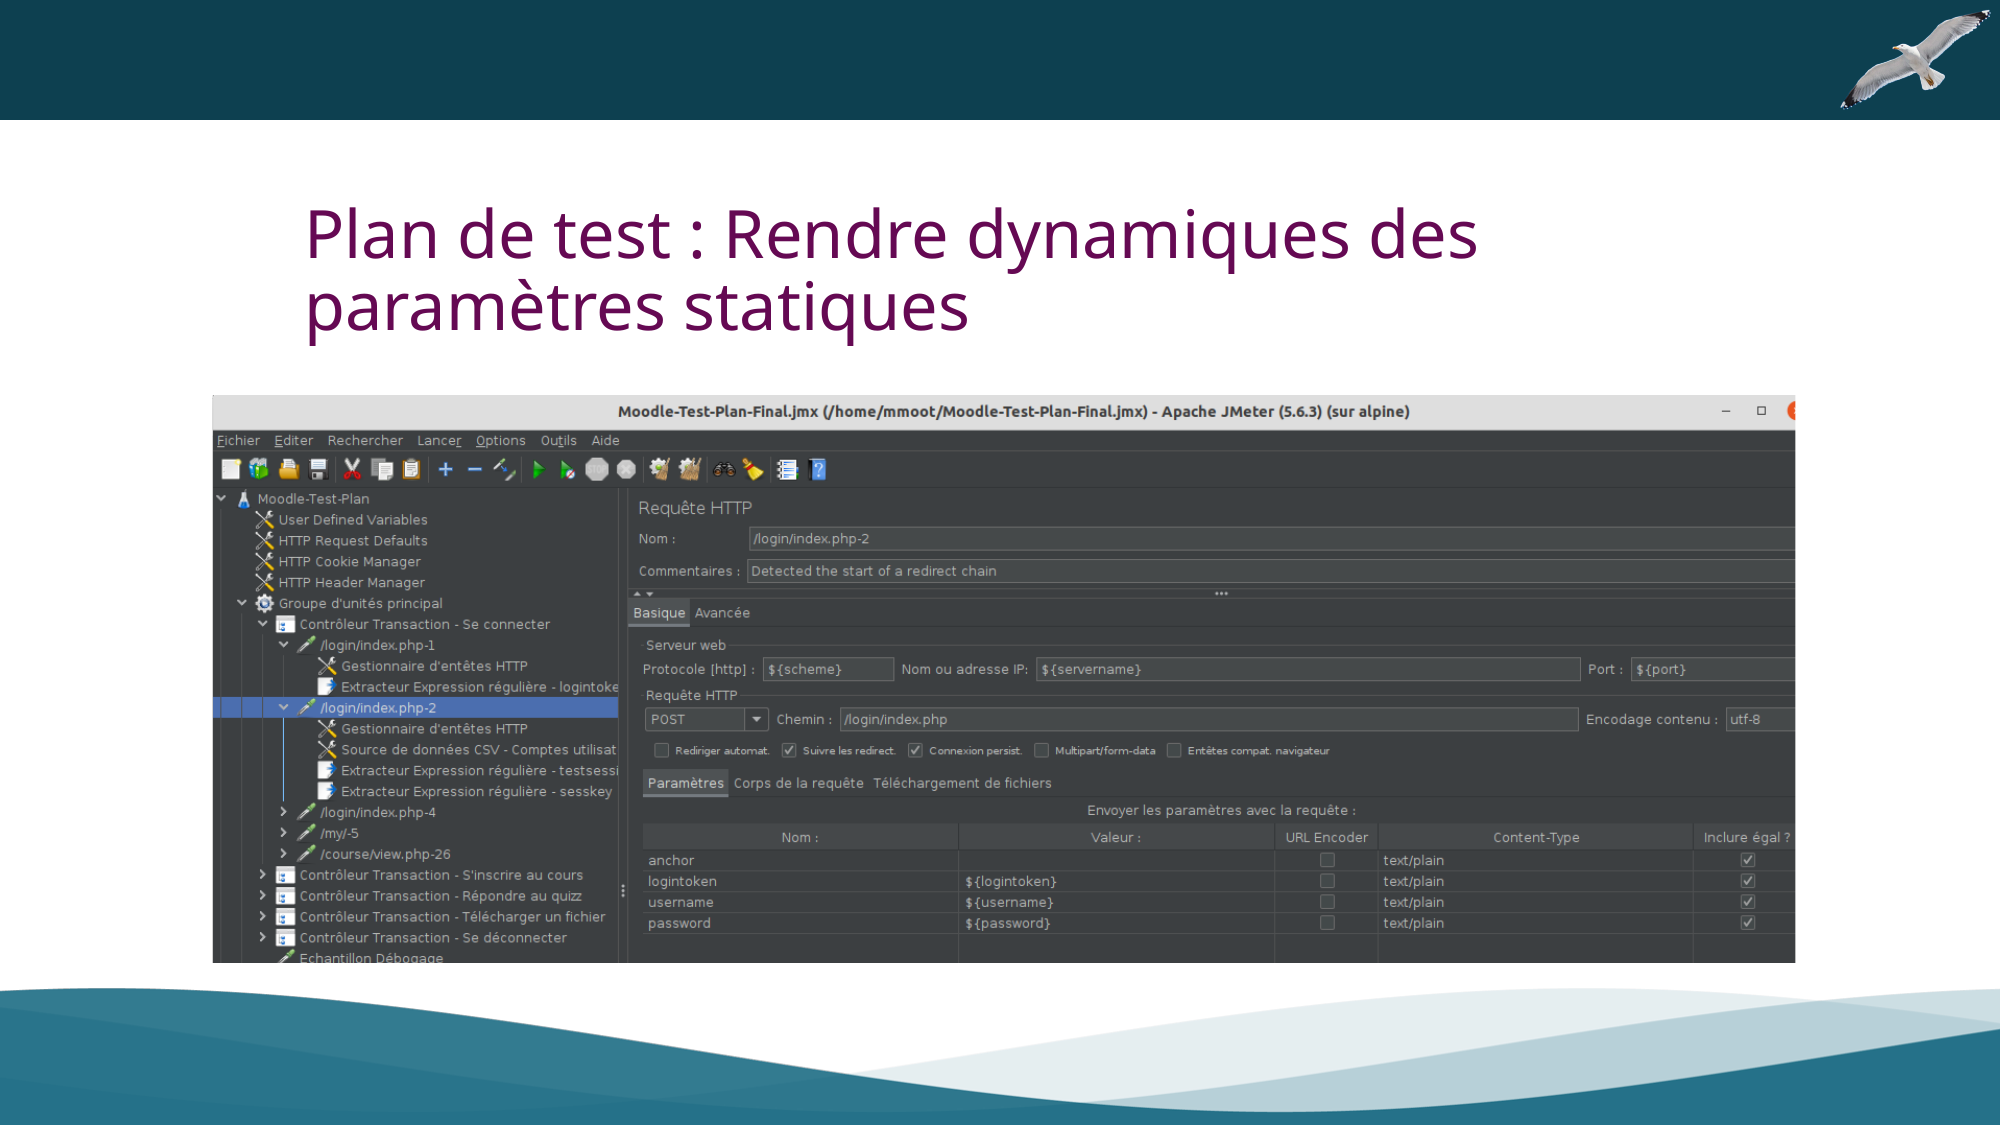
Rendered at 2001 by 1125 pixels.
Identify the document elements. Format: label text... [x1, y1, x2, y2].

picture [0, 974, 2000, 1125]
picture [1820, 0, 2000, 120]
list Plan de test : Rendre dynamiques des paramètres statiques [218, 193, 1689, 325]
picture [212, 395, 1796, 963]
